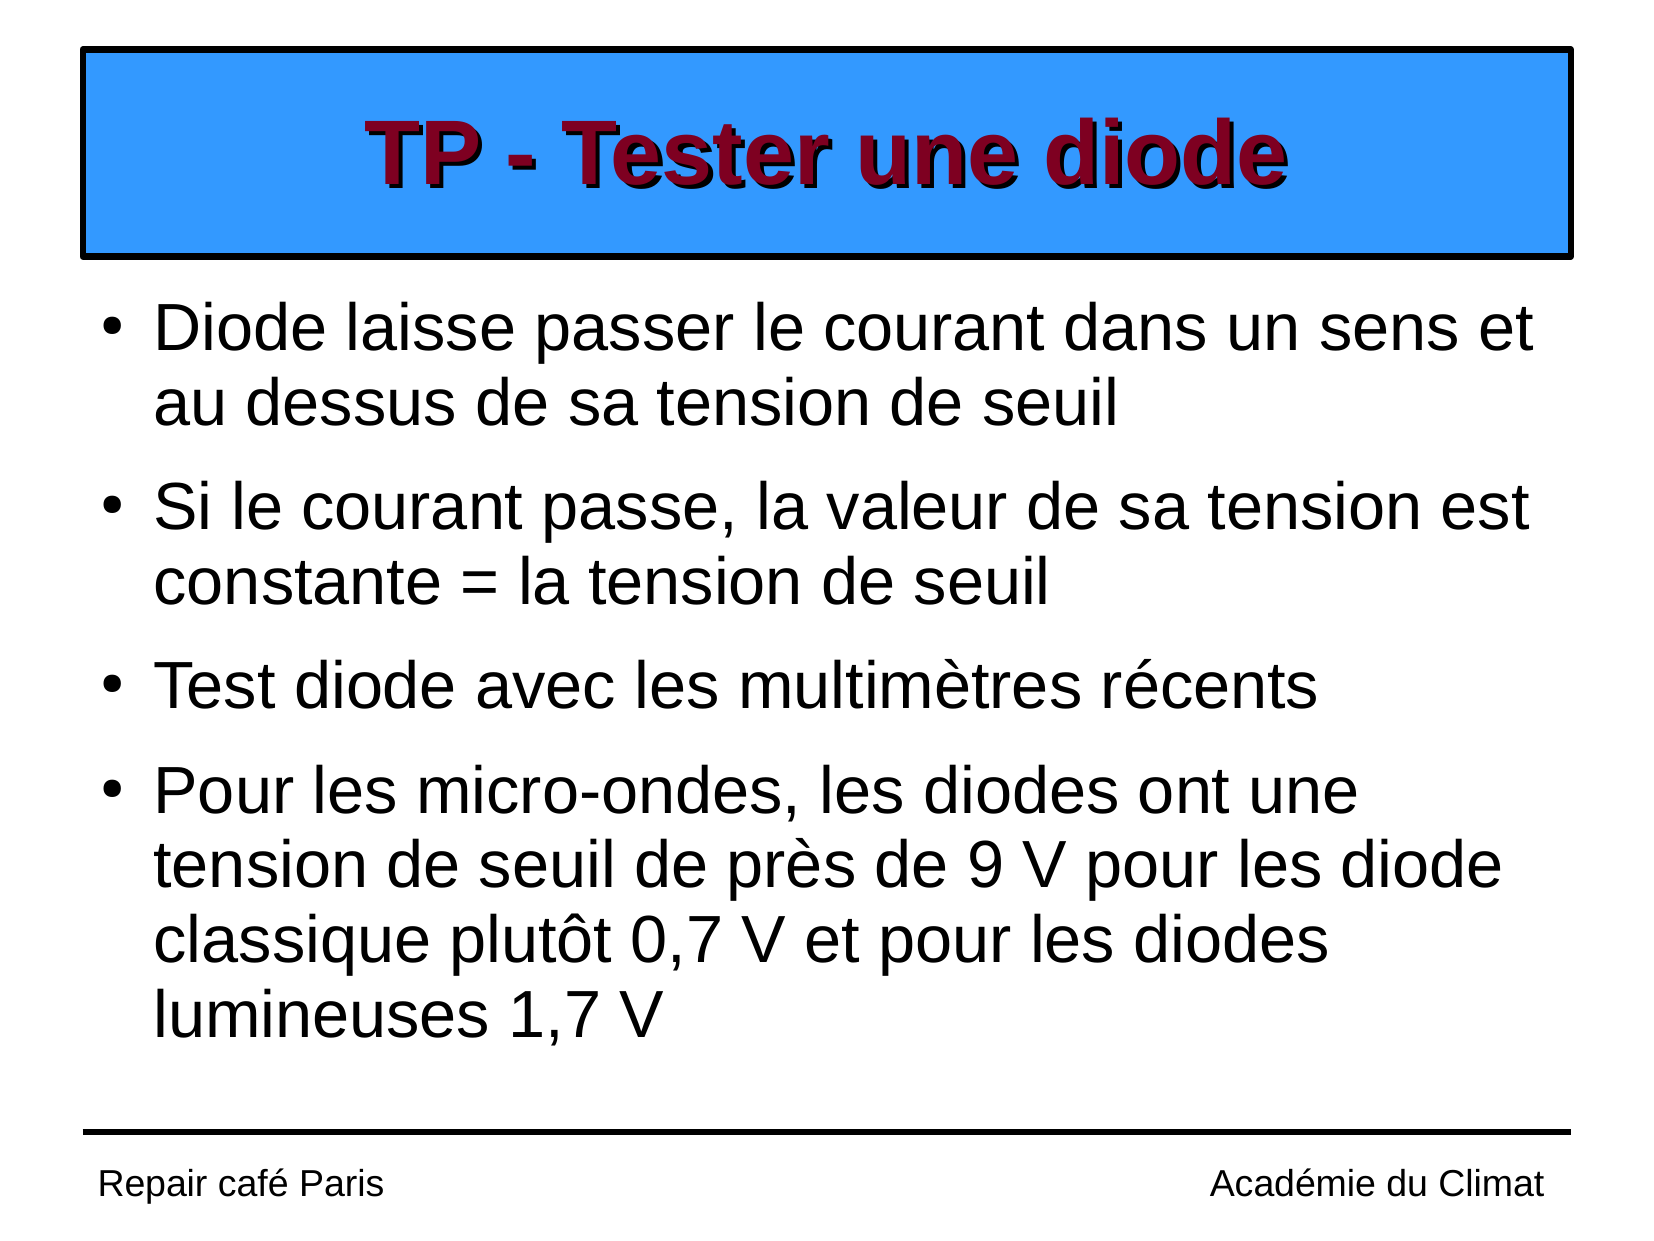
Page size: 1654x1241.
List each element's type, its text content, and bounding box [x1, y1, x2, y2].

title TP - Tester une diode [82, 49, 1571, 257]
list Diode laisse passer le courant dans un sens et au dessus de sa tension de seuil Si le courant passe, la valeur de sa tension est constante = la tension de seuil Test diode avec les multimètres récents Pour les micro-ondes, les diodes ont une tension de seuil de près de 9 V pour les diode classique plutôt 0,7 V et pour les diodes lumineuses 1,7 V [82, 290, 1571, 1052]
text_box Repair café Paris Académie du Climat [82, 1155, 1571, 1213]
